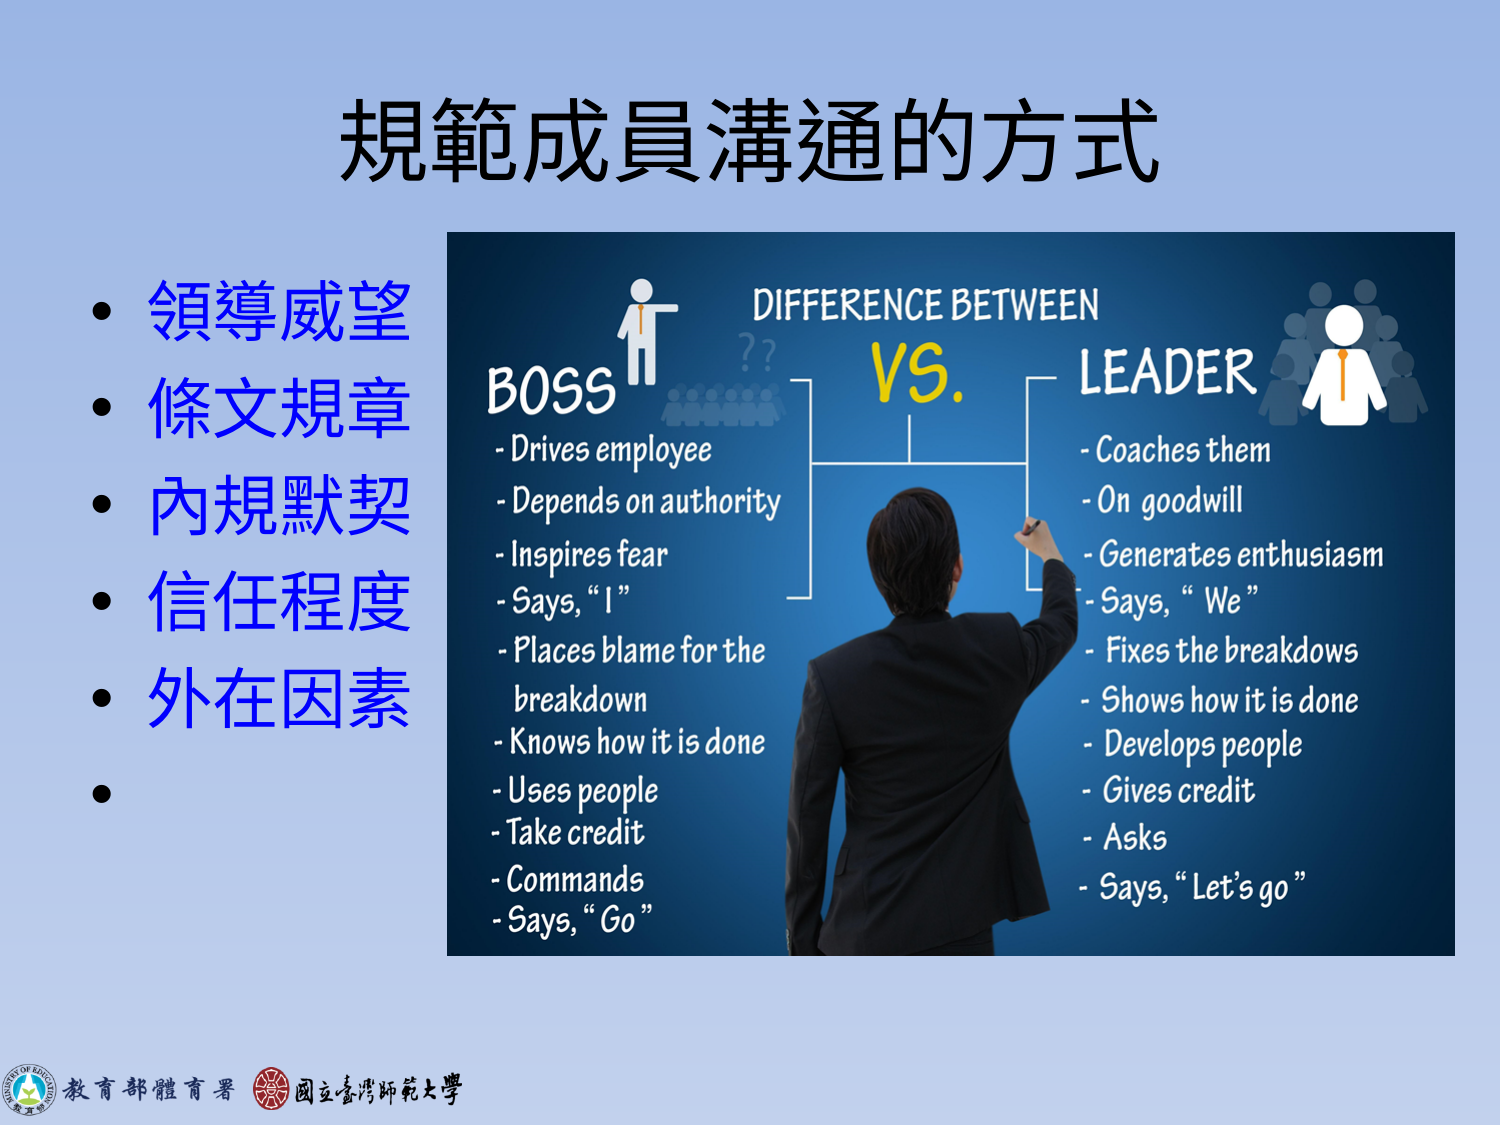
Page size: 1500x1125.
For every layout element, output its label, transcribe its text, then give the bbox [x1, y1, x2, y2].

picture [447, 232, 1455, 956]
title 規範成員溝通的方式 [75, 45, 1426, 233]
list 領導威望 條文規章 內規默契 信任程度 外在因素 [75, 262, 550, 1005]
